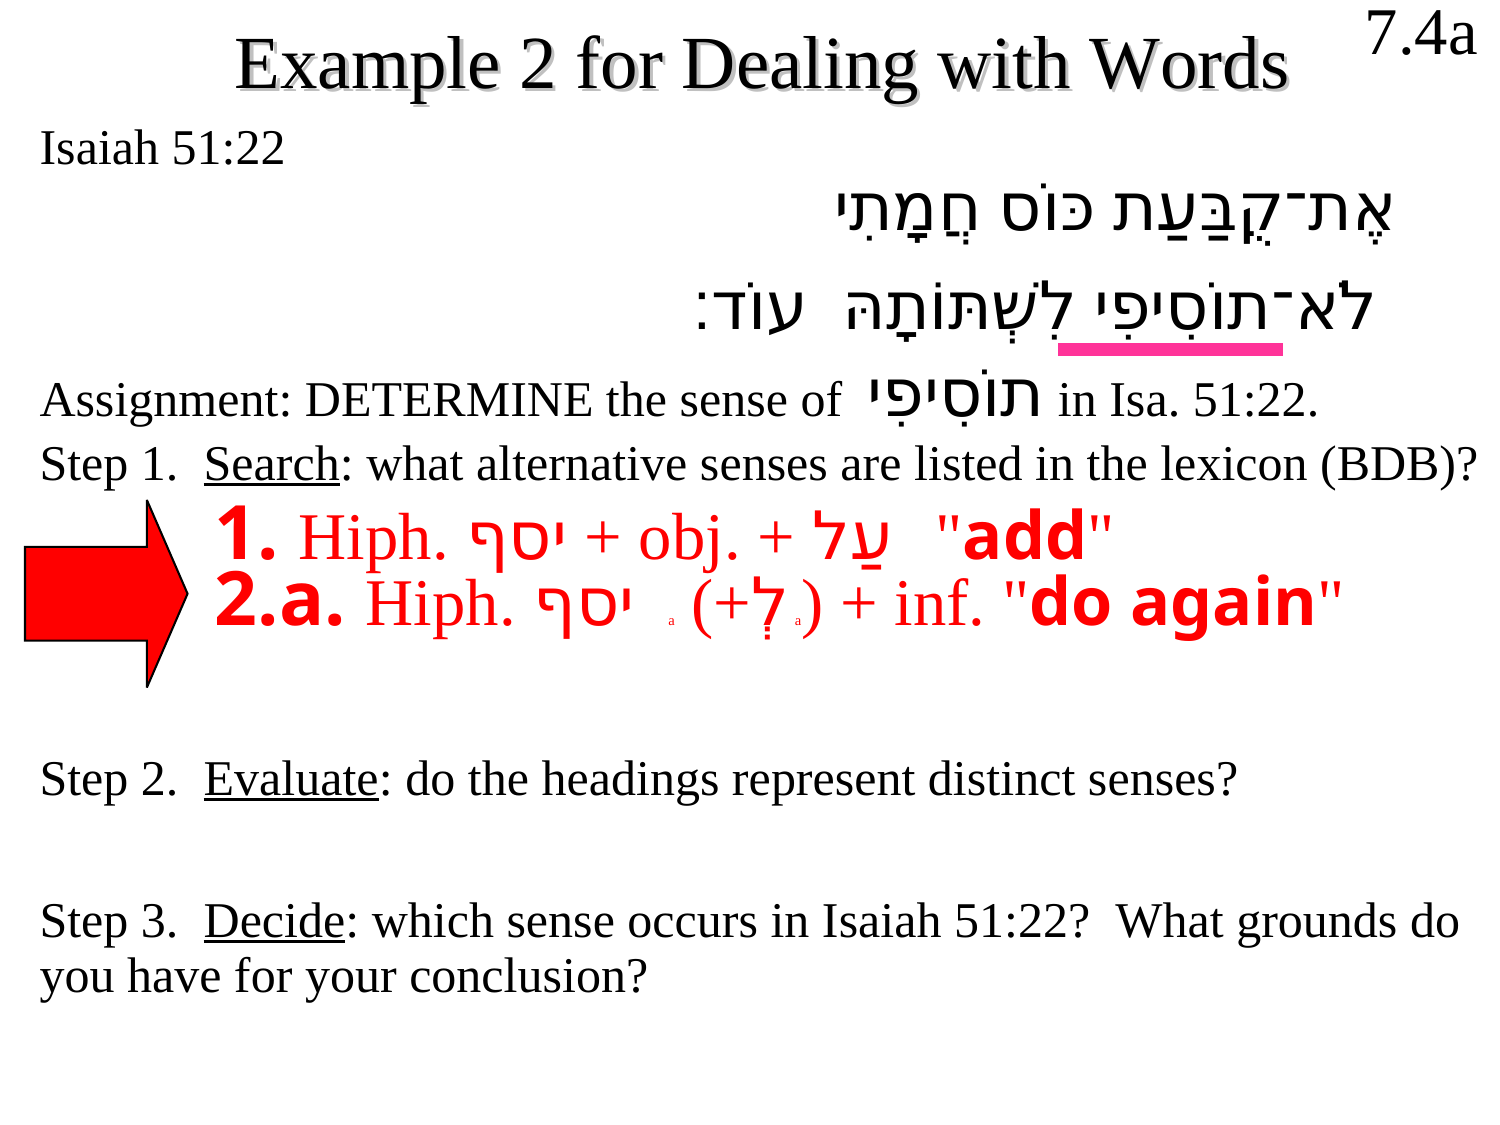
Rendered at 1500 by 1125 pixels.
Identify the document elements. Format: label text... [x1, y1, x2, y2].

text_box Assignment: DETERMINE the sense of תוֹסִיפִי in Isa. 51:22. Step 1. Search: what alternative senses are listed in the lexicon (BDB)? Step 2. Evaluate: do the headings represent distinct senses? Step 3. Decide: which sense occurs in Isaiah 51:22? What grounds do you have for your conclusion? [24, 337, 1500, 1011]
text_box אֶת־קֻבַּעַת כּוֹס חֲמָתִי לֹא־תוֹסִיפִי לִשְׁתּוֹתָהּ עוֹד׃ [50, 151, 1413, 415]
text_box 7.4a [1349, 0, 1500, 77]
text_box Isaiah 51:22 [24, 112, 438, 184]
text_box [24, 499, 188, 688]
title Example 2 for Dealing with Words [87, 0, 1438, 113]
text_box 2.a. Hiph. יסף a (+לְa) + inf. "do again" [200, 537, 1388, 656]
text_box 1. Hiph. יסף + obj. + עַל "add" [199, 462, 1213, 592]
